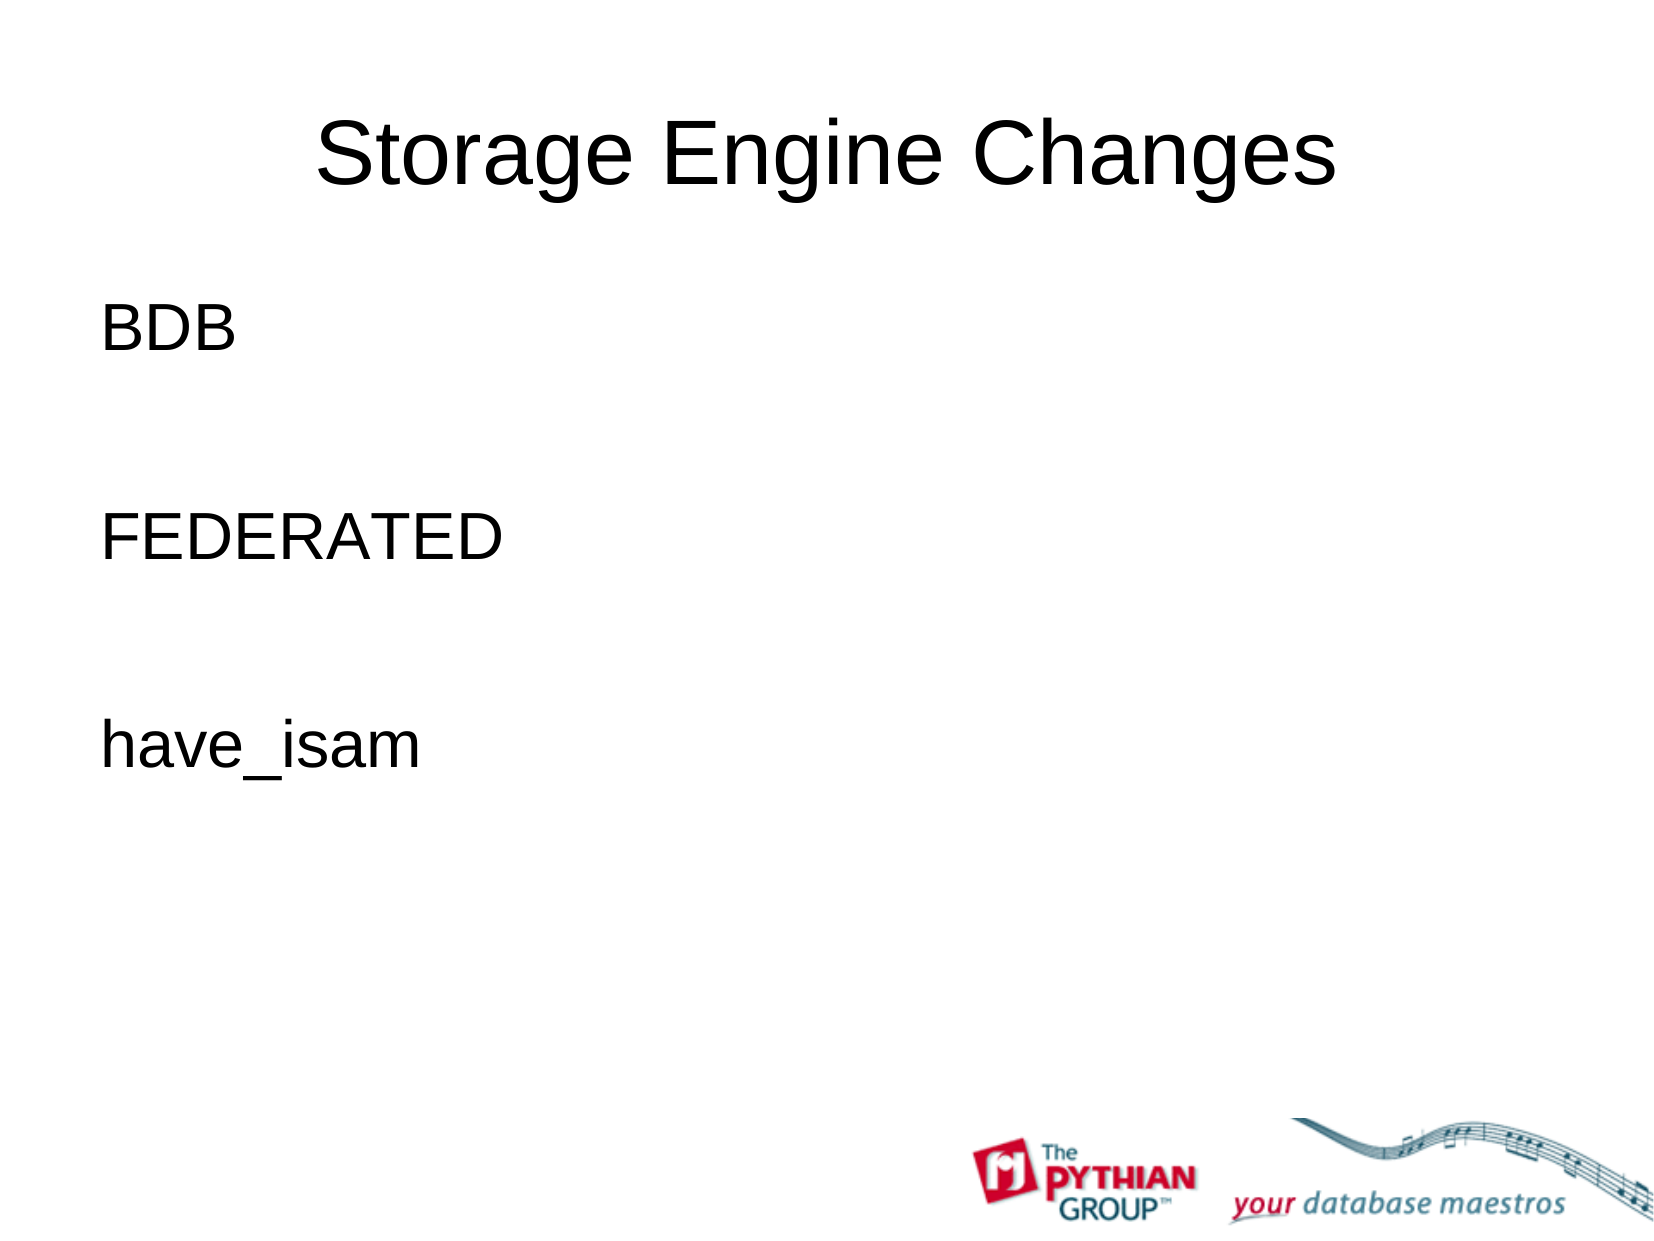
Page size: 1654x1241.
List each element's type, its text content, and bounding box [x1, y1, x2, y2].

title Storage Engine Changes [82, 49, 1571, 257]
list BDB FEDERATED have_isam [82, 290, 1571, 1218]
picture [955, 1118, 1654, 1241]
